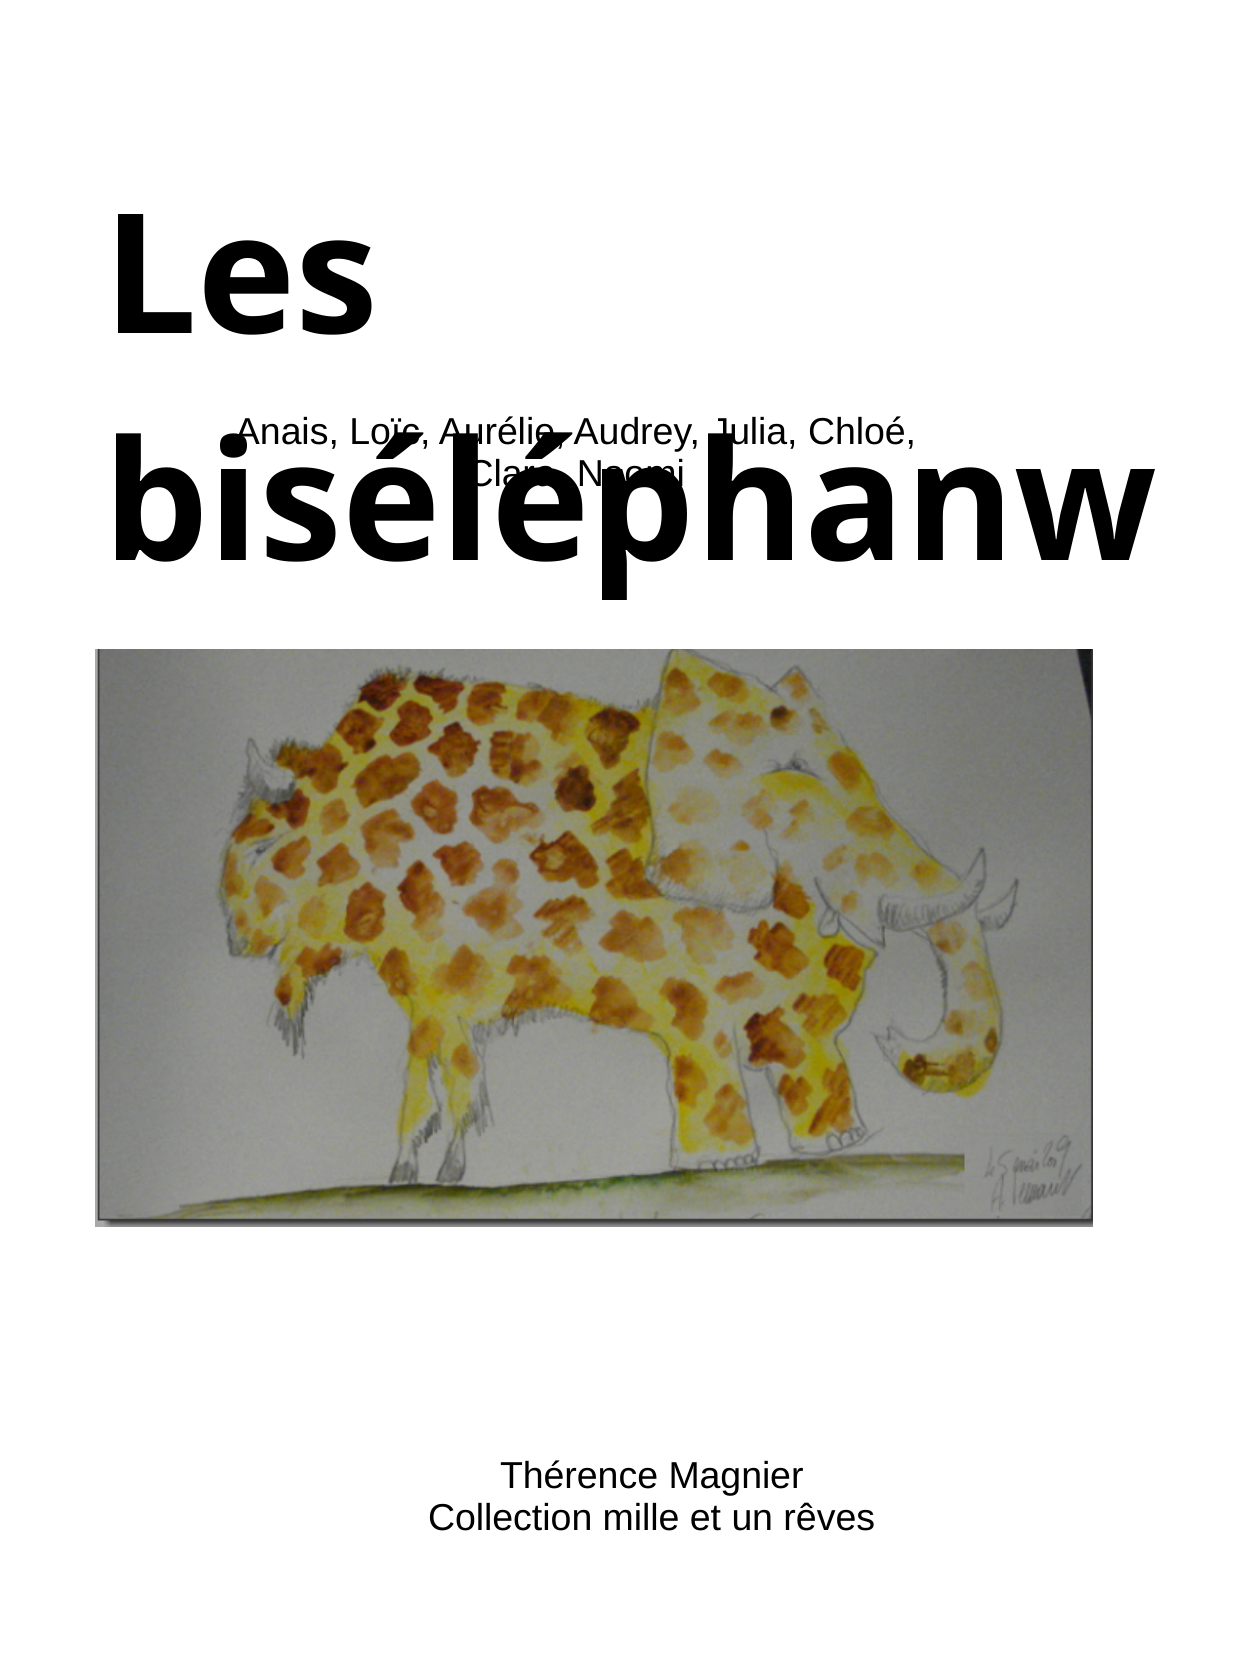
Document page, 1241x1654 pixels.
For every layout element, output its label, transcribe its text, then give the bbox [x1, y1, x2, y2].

text_box Les biséléphanwaras [88, 147, 1182, 350]
text_box Anais, Loïc, Aurélie, Audrey, Julia, Chloé, Clara, Naomi [177, 403, 975, 502]
picture [95, 649, 1093, 1227]
text_box Thérence Magnier Collection mille et un rêves [413, 1446, 895, 1546]
